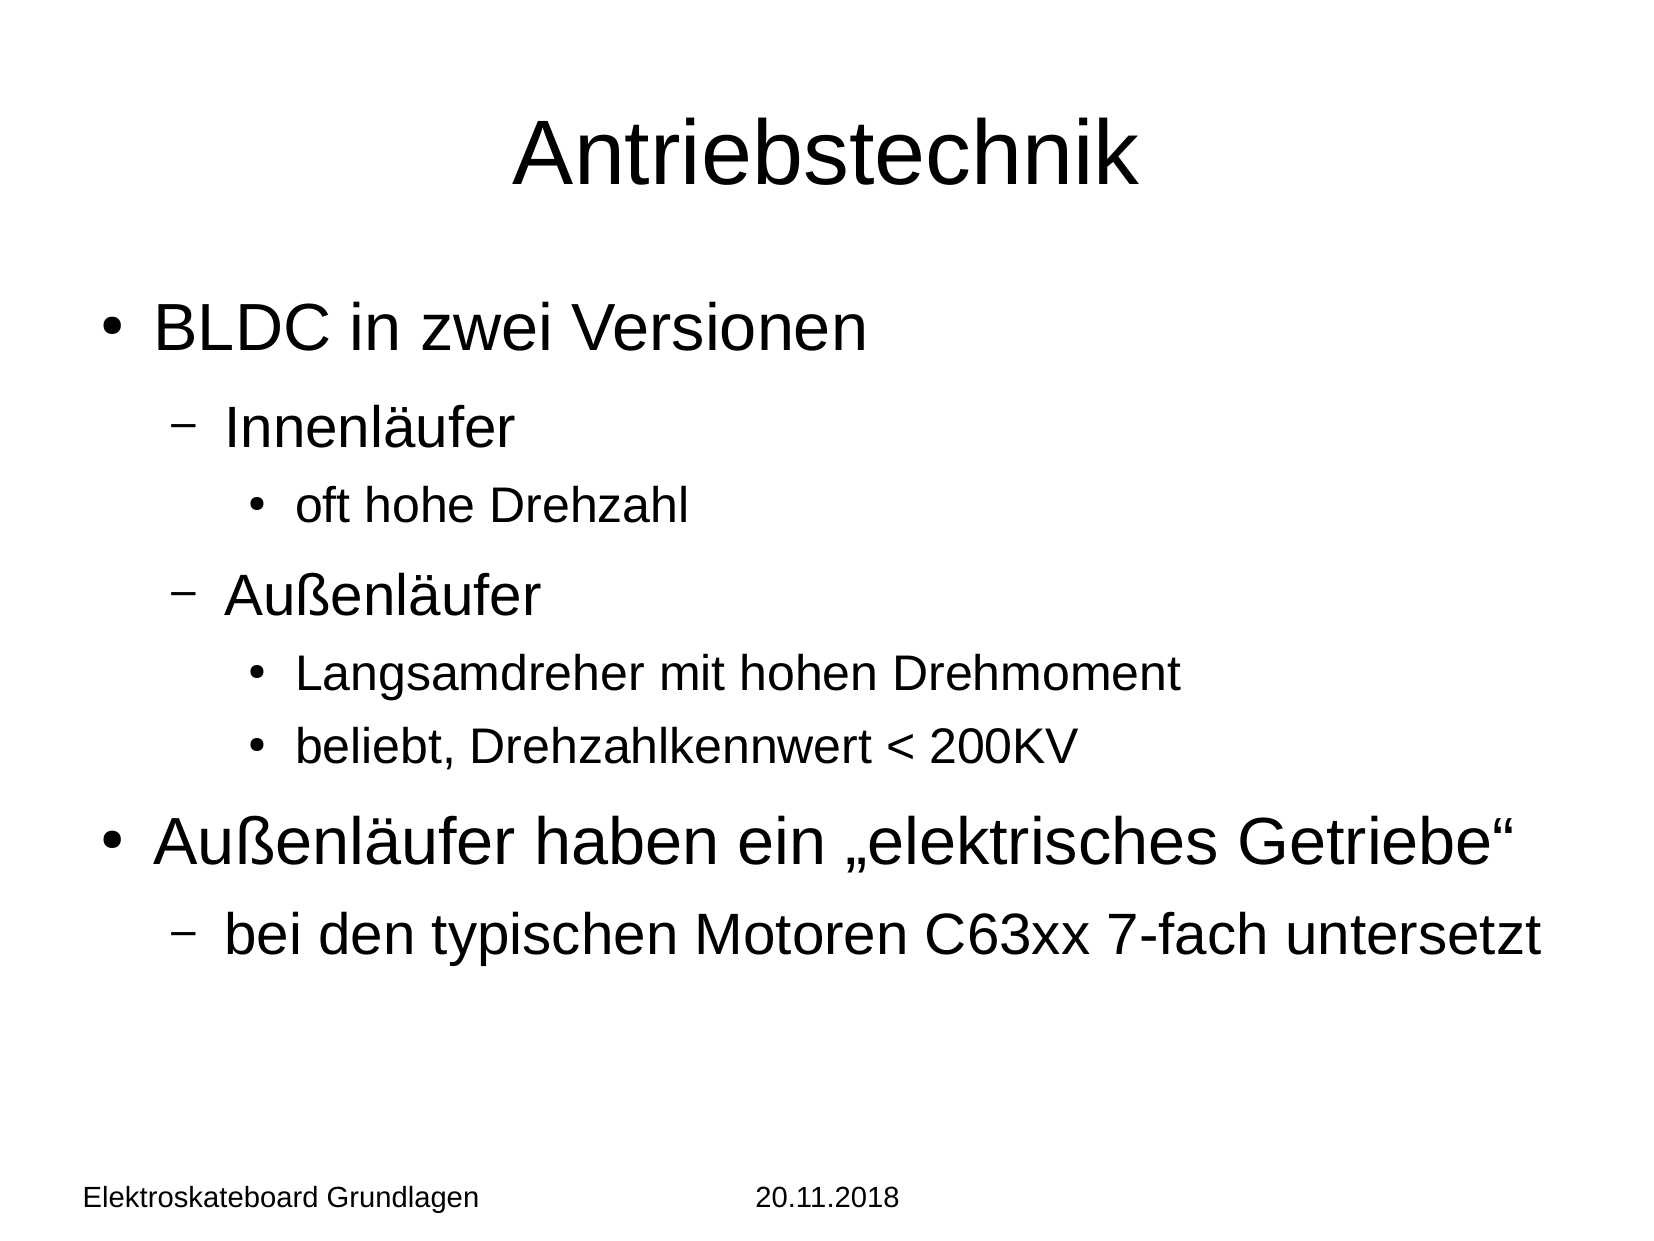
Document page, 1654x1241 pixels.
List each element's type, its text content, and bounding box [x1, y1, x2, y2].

list BLDC in zwei Versionen Innenläufer oft hohe Drehzahl Außenläufer Langsamdreher mit hohen Drehmoment beliebt, Drehzahlkennwert < 200KV Außenläufer haben ein „elektrisches Getriebe“ bei den typischen Motoren C63xx 7-fach untersetzt [82, 290, 1571, 1010]
title Antriebstechnik [82, 49, 1571, 257]
